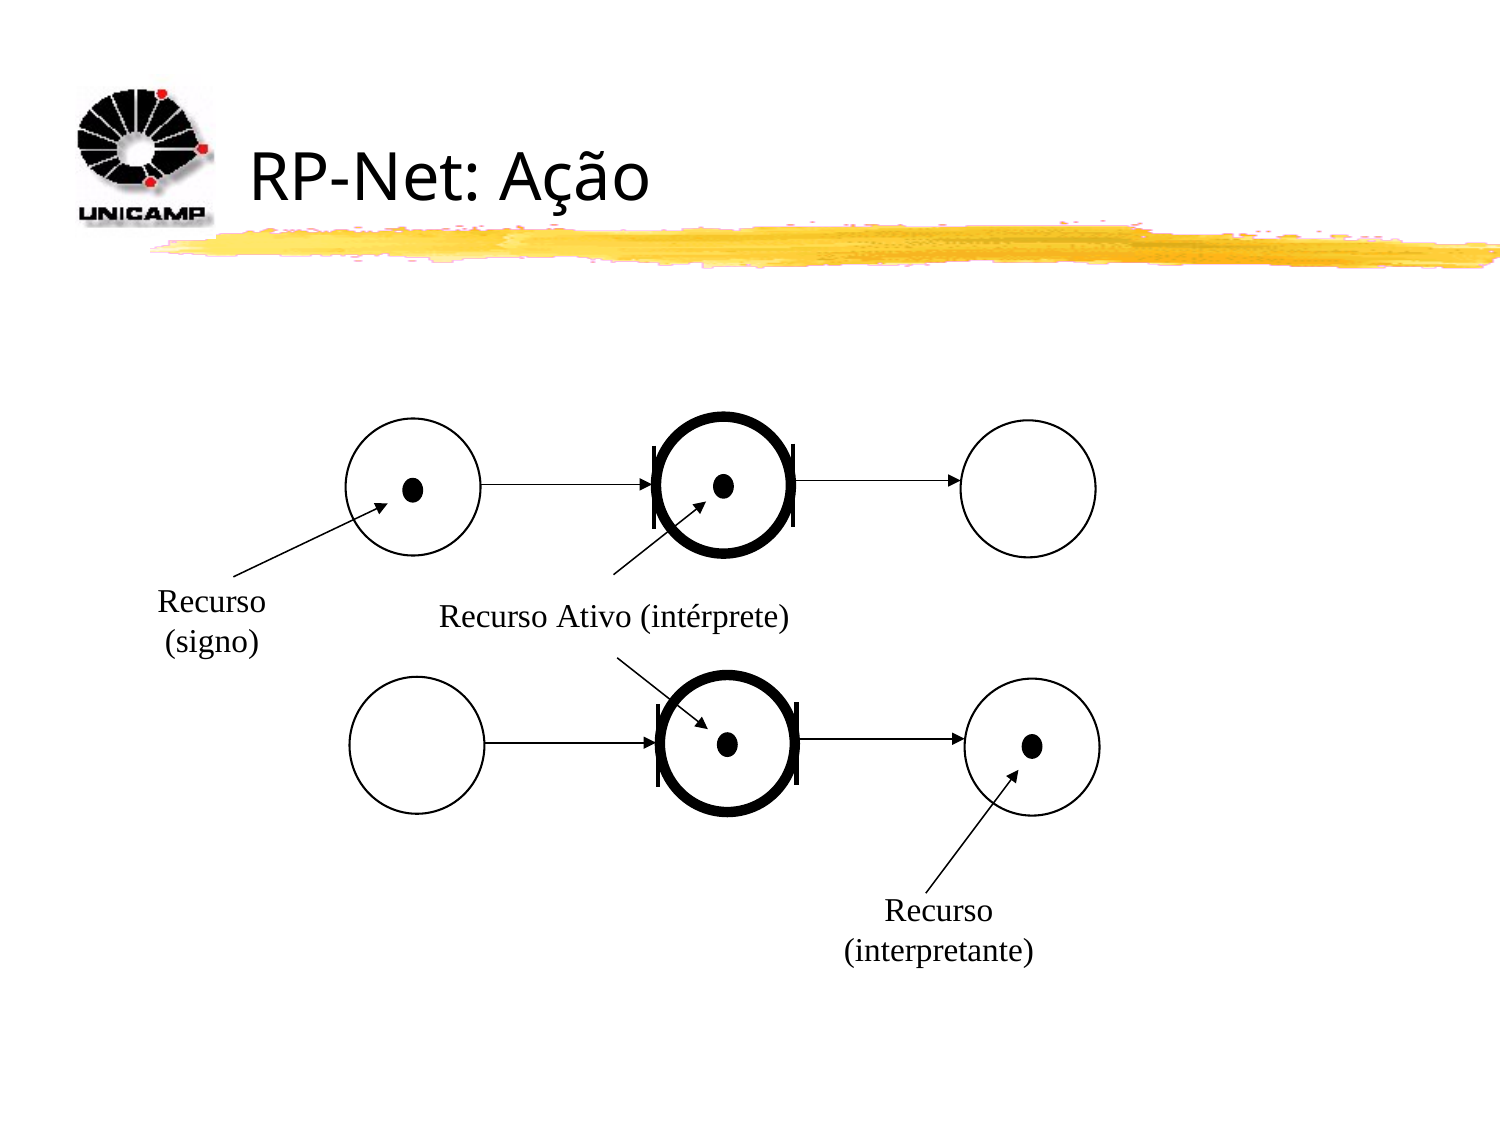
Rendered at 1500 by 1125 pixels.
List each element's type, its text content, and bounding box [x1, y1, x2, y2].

text_box [1022, 734, 1042, 759]
text_box [717, 732, 738, 757]
title RP-Net: Ação [233, 37, 1434, 225]
text_box Recurso Ativo (intérprete) [423, 586, 805, 642]
picture [75, 74, 1500, 279]
text_box Recurso (interpretante) [829, 880, 1049, 976]
text_box [713, 474, 734, 498]
text_box [403, 478, 423, 502]
text_box Recurso (signo) [142, 571, 282, 707]
